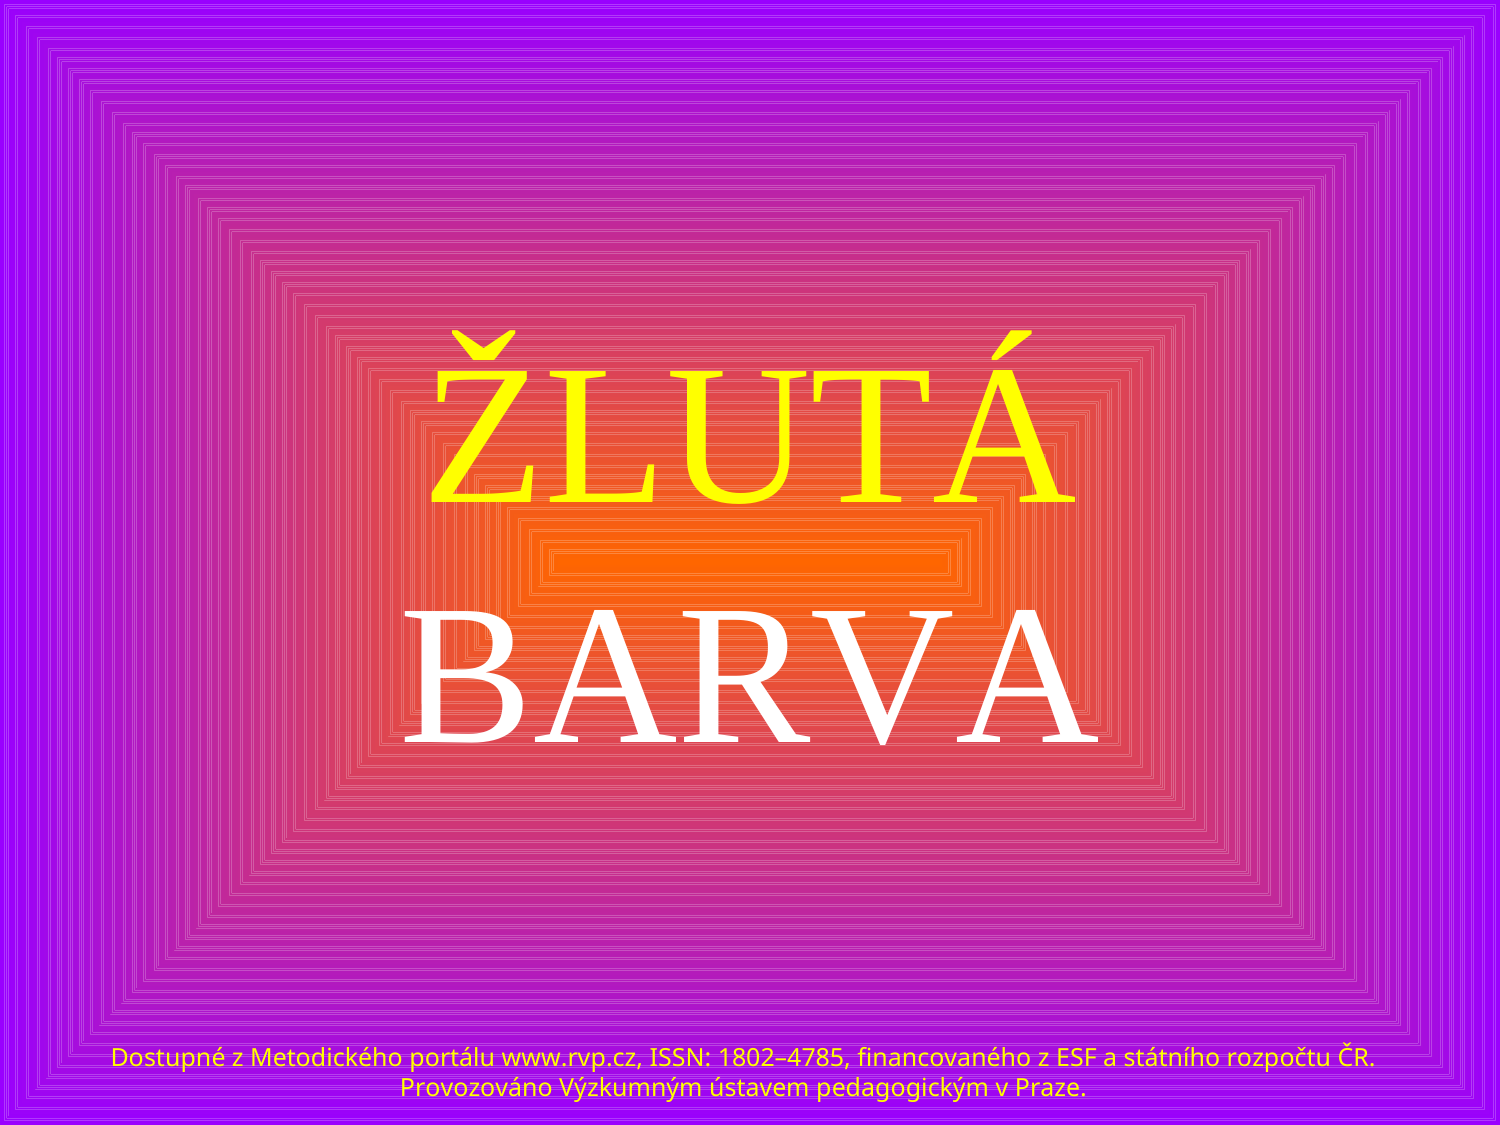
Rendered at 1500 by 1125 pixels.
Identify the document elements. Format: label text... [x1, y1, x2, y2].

text_box ŽLUTÁ BARVA [0, 294, 1500, 791]
text_box Dostupné z Metodického portálu www.rvp.cz, ISSN: 1802–4785, financovaného z ESF a státního rozpočtu ČR. Provozováno Výzkumným ústavem pedagogickým v Praze. [35, 1041, 1454, 1102]
